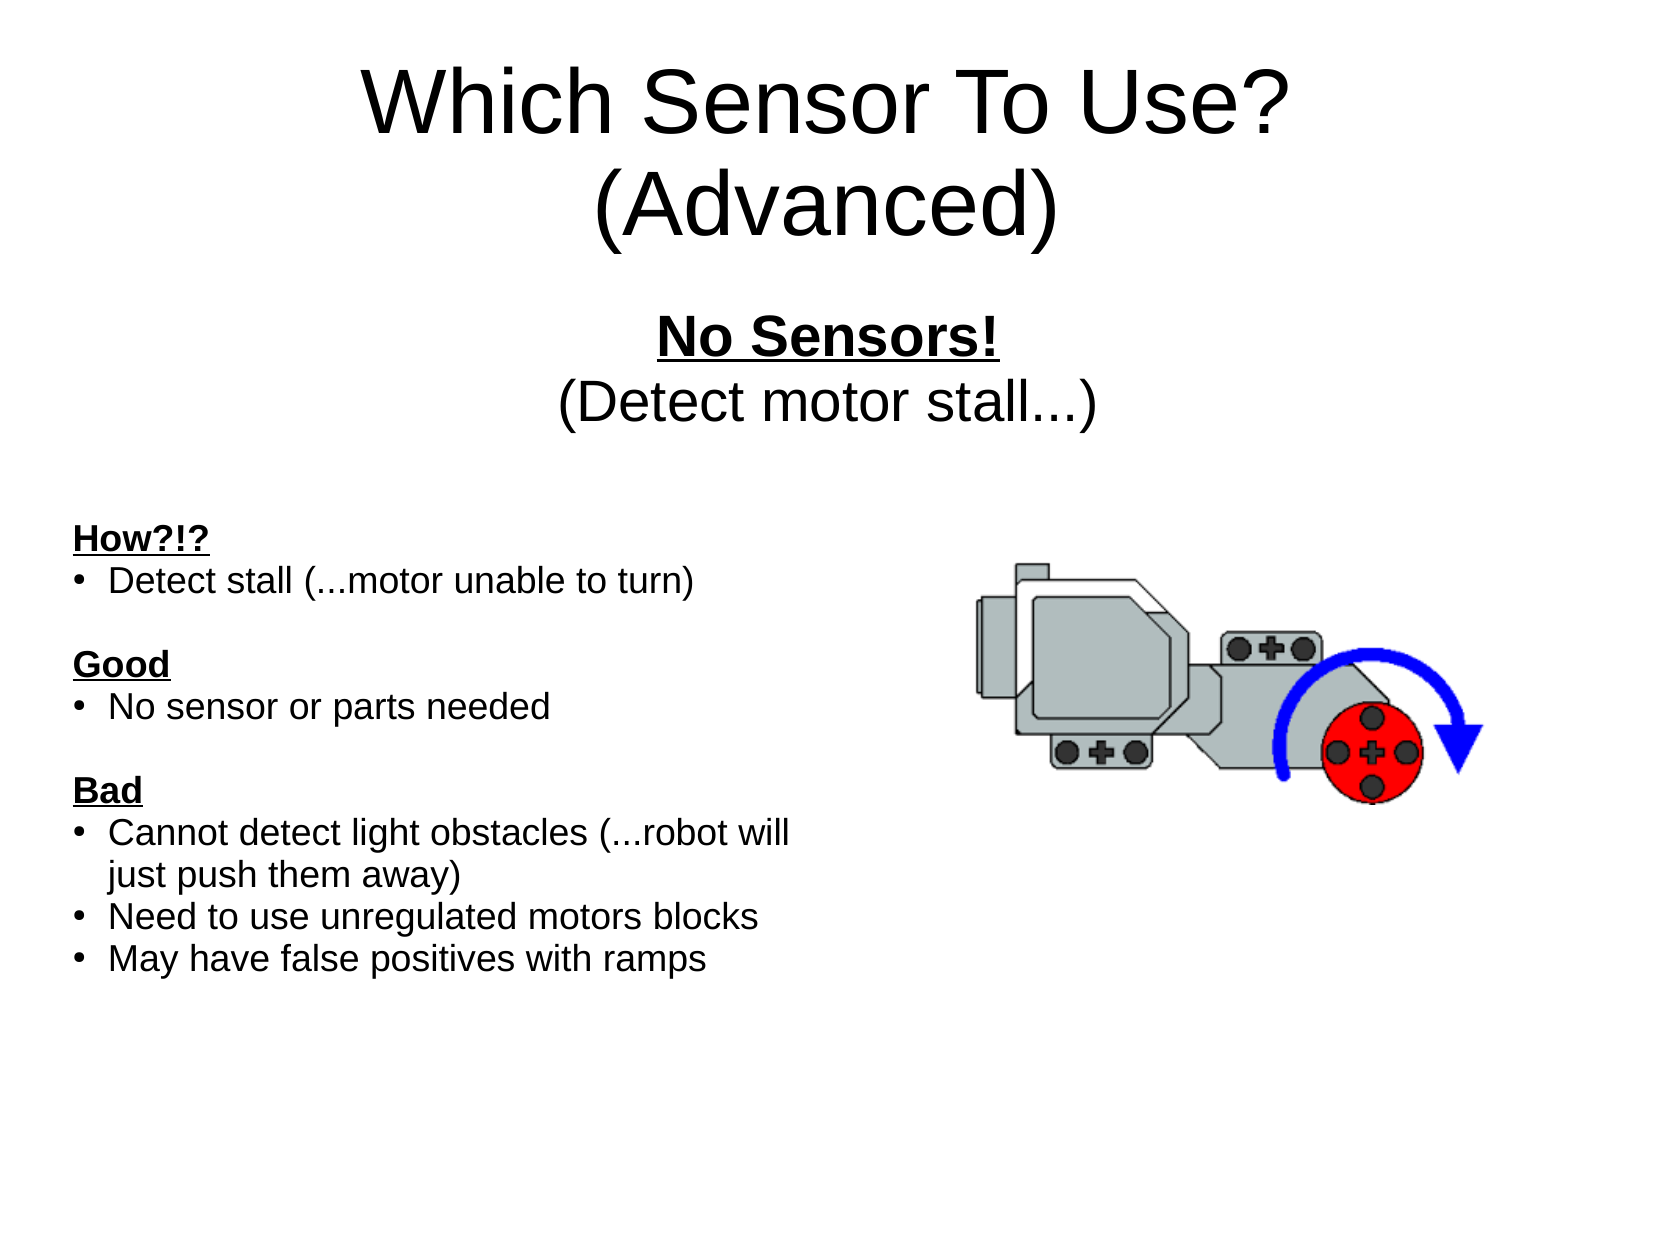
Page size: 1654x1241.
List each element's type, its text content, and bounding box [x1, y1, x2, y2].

text_box How?!? Detect stall (...motor unable to turn) Good No sensor or parts needed Bad Cannot detect light obstacles (...robot will just push them away) Need to use unregulated motors blocks May have false positives with ramps [57, 510, 856, 1111]
picture [975, 562, 1485, 805]
text_box No Sensors! (Detect motor stall...) [528, 295, 1129, 506]
title Which Sensor To Use? (Advanced) [82, 49, 1571, 257]
